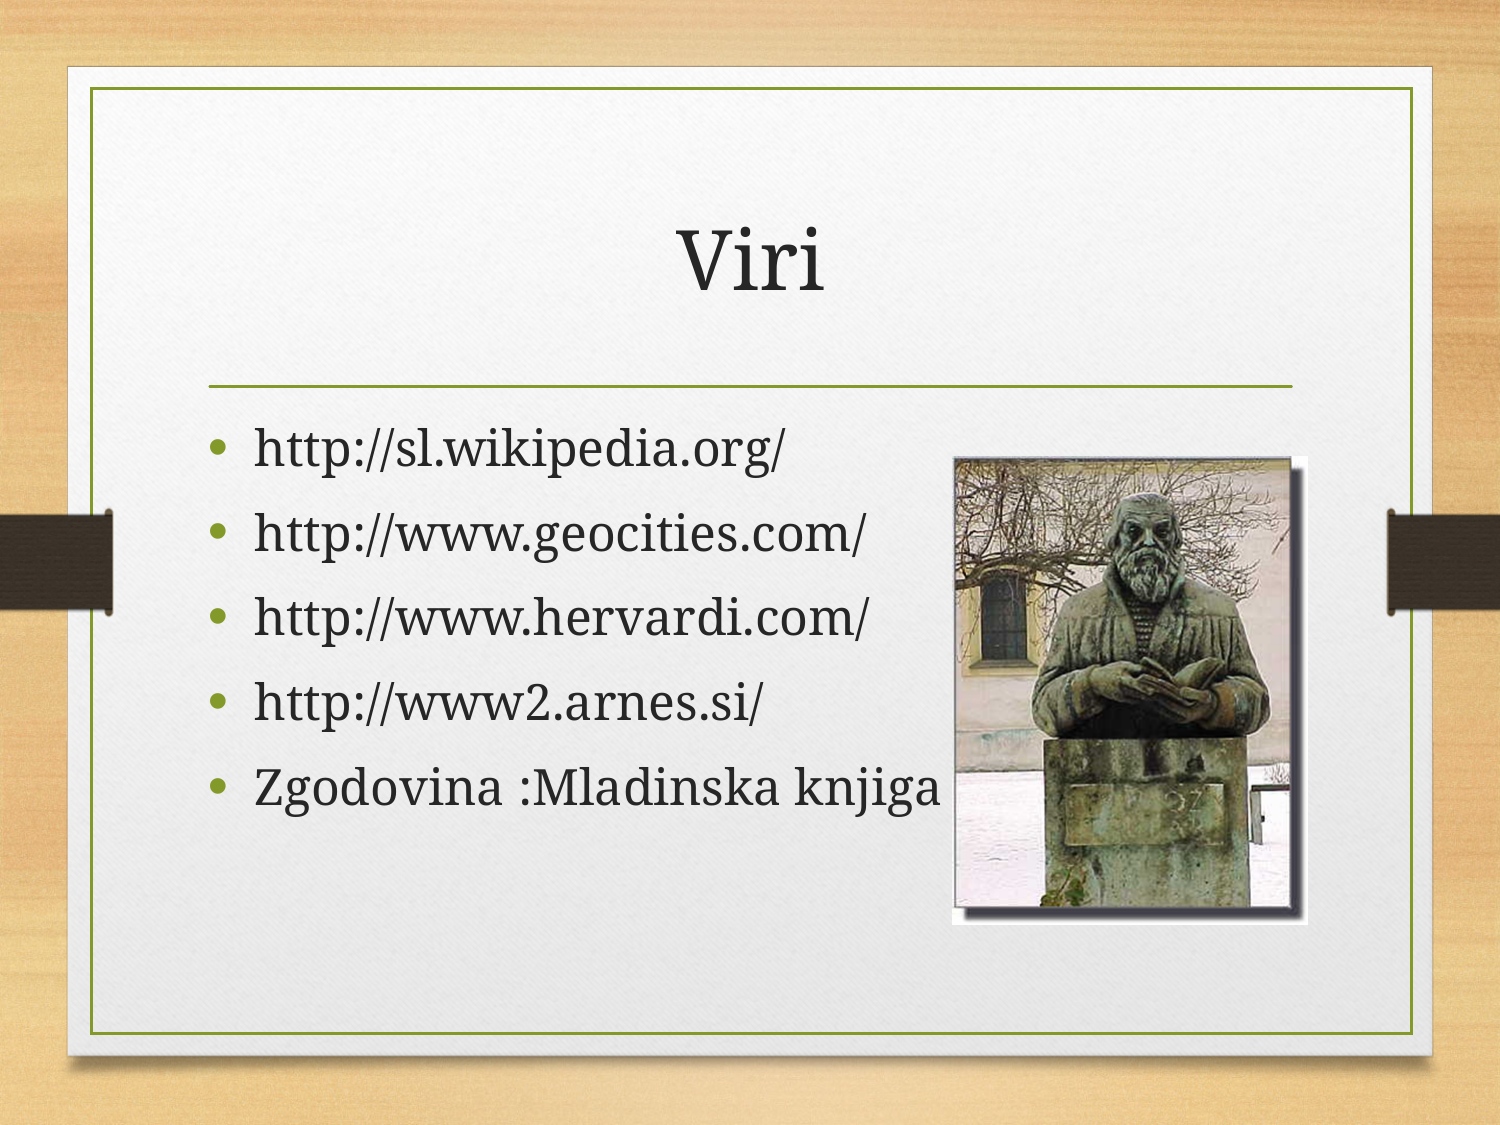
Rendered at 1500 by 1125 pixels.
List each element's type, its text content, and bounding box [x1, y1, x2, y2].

title Viri [192, 150, 1309, 365]
picture [0, 0, 1500, 1125]
list http://sl.wikipedia.org/ http://www.geocities.com/ http://www.hervardi.com/ http://www2.arnes.si/ Zgodovina :Mladinska knjiga 2012 [192, 408, 1309, 974]
